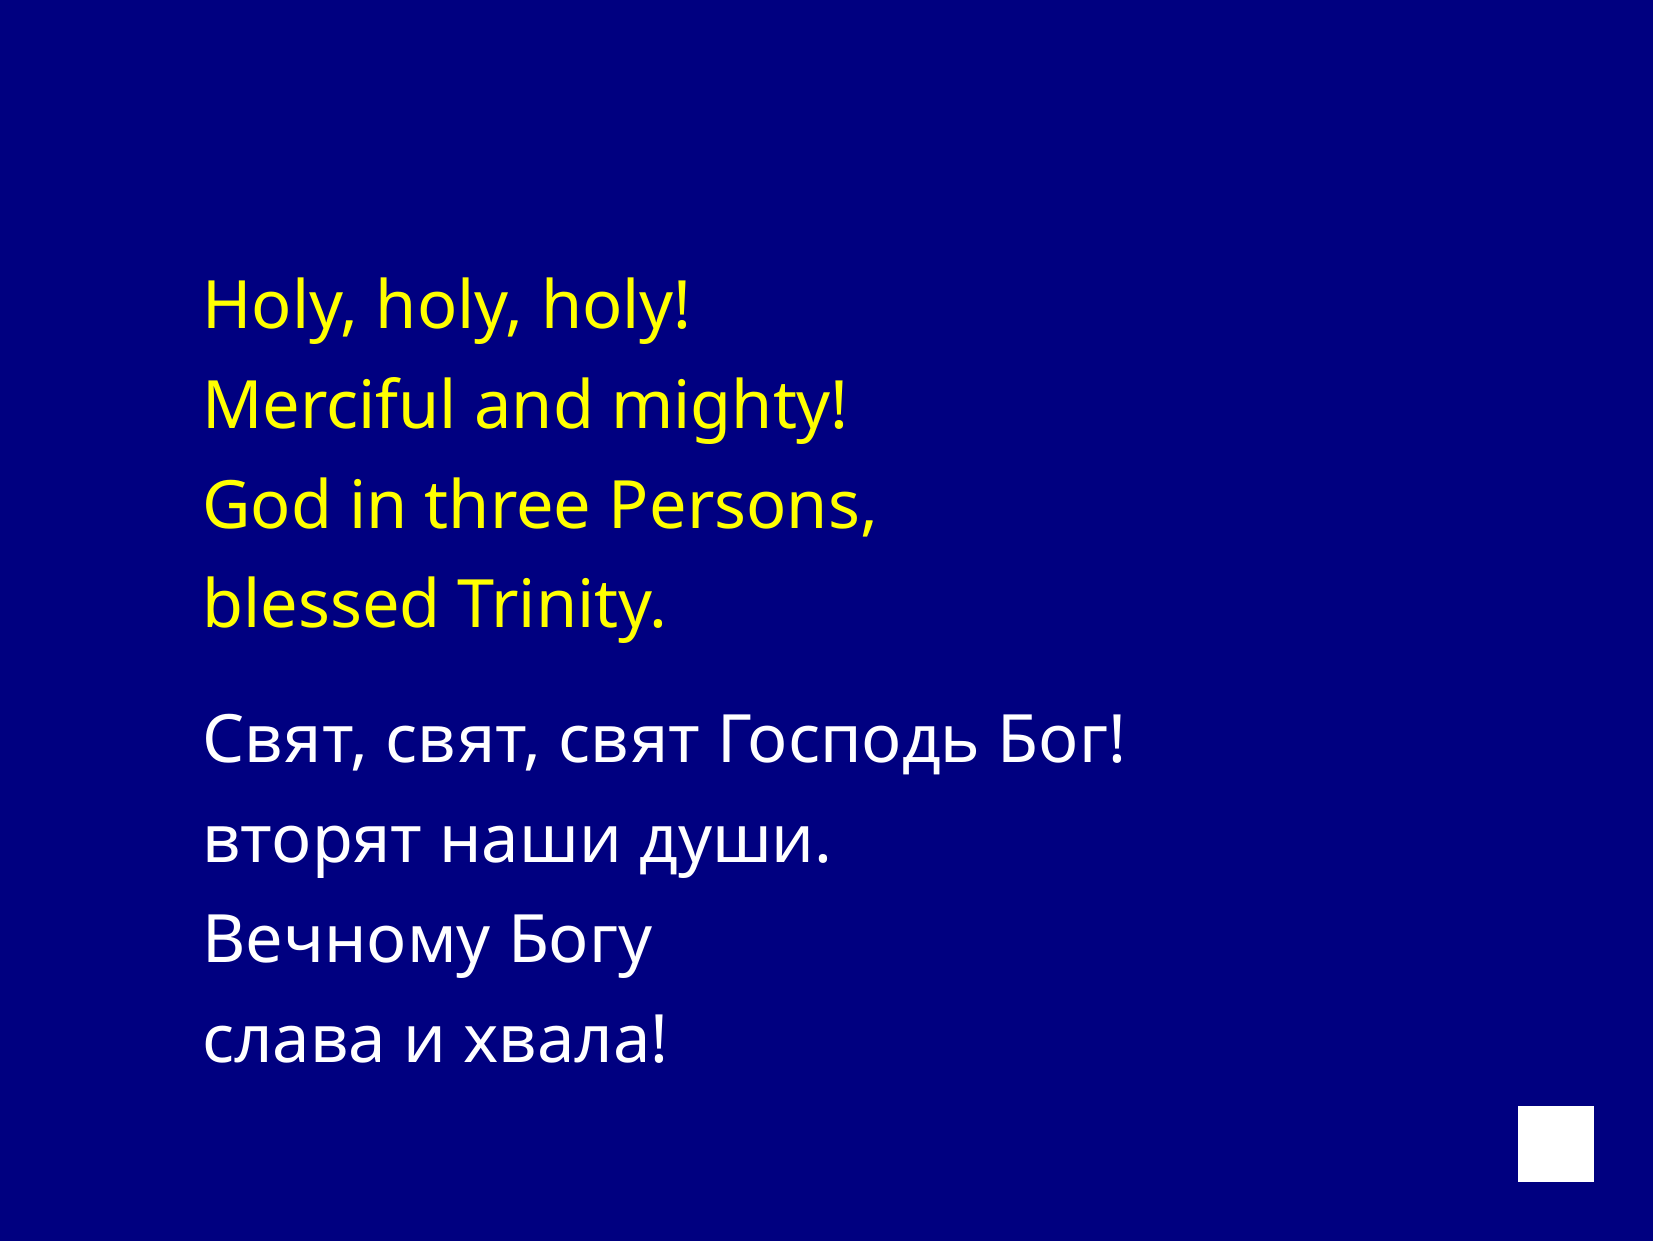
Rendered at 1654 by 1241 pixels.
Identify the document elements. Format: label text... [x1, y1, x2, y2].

text_box Holy, holy, holy! Merciful and mighty! God in three Persons, blessed Trinity. [75, 150, 1576, 638]
text_box [1518, 1106, 1594, 1182]
text_box Свят, свят, свят Господь Бог! вторят наши души. Вечному Богу слава и хвала! [75, 675, 1576, 1163]
